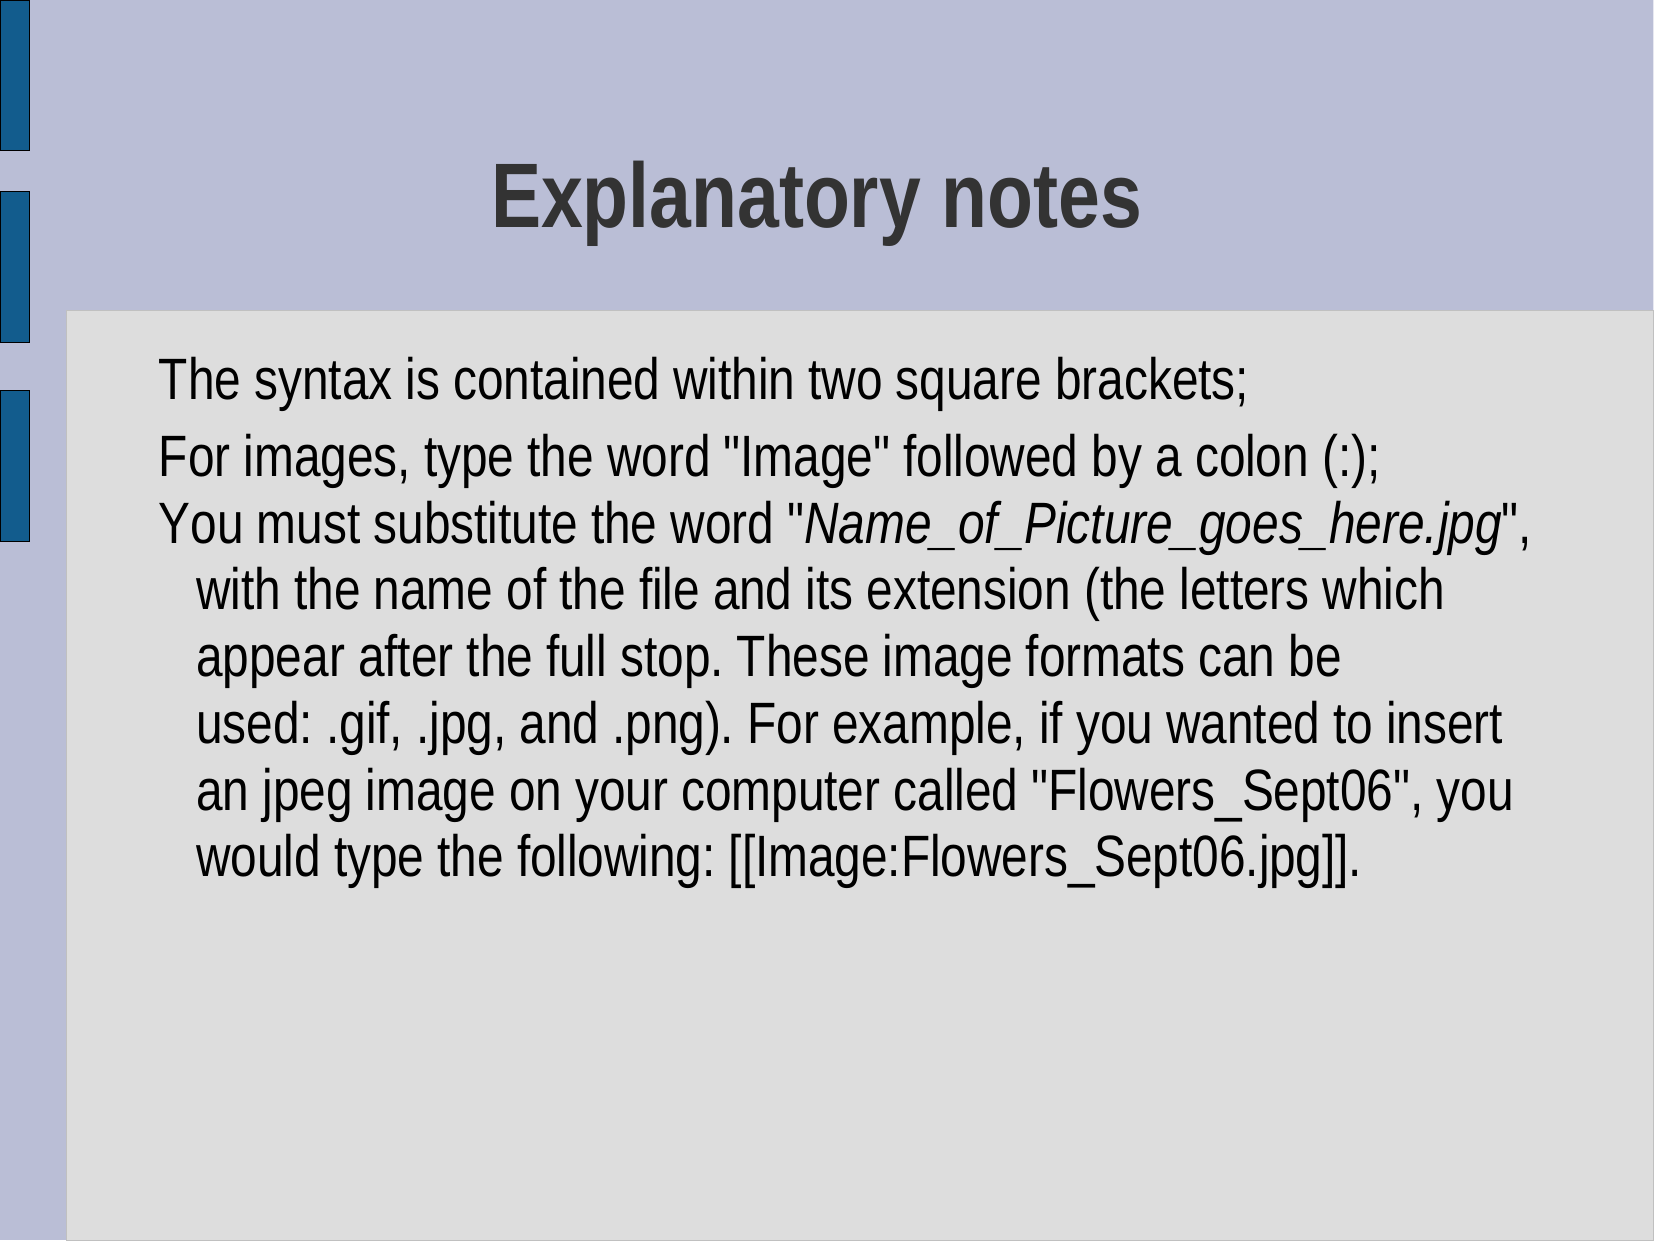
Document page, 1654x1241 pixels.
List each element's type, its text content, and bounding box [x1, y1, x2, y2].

title Explanatory notes [121, 91, 1534, 299]
list The syntax is contained within two square brackets; For images, type the word "Image" followed by a colon (:); You must substitute the word "Name_of_Picture_goes_here.jpg", with the name of the file and its extension (the letters which appear after the full stop. These image formats can be used: .gif, .jpg, and .png). For example, if you wanted to insert an jpeg image on your computer called "Flowers_Sept06", you would type the following: [[Image:Flowers_Sept06.jpg]]. [121, 344, 1534, 1127]
